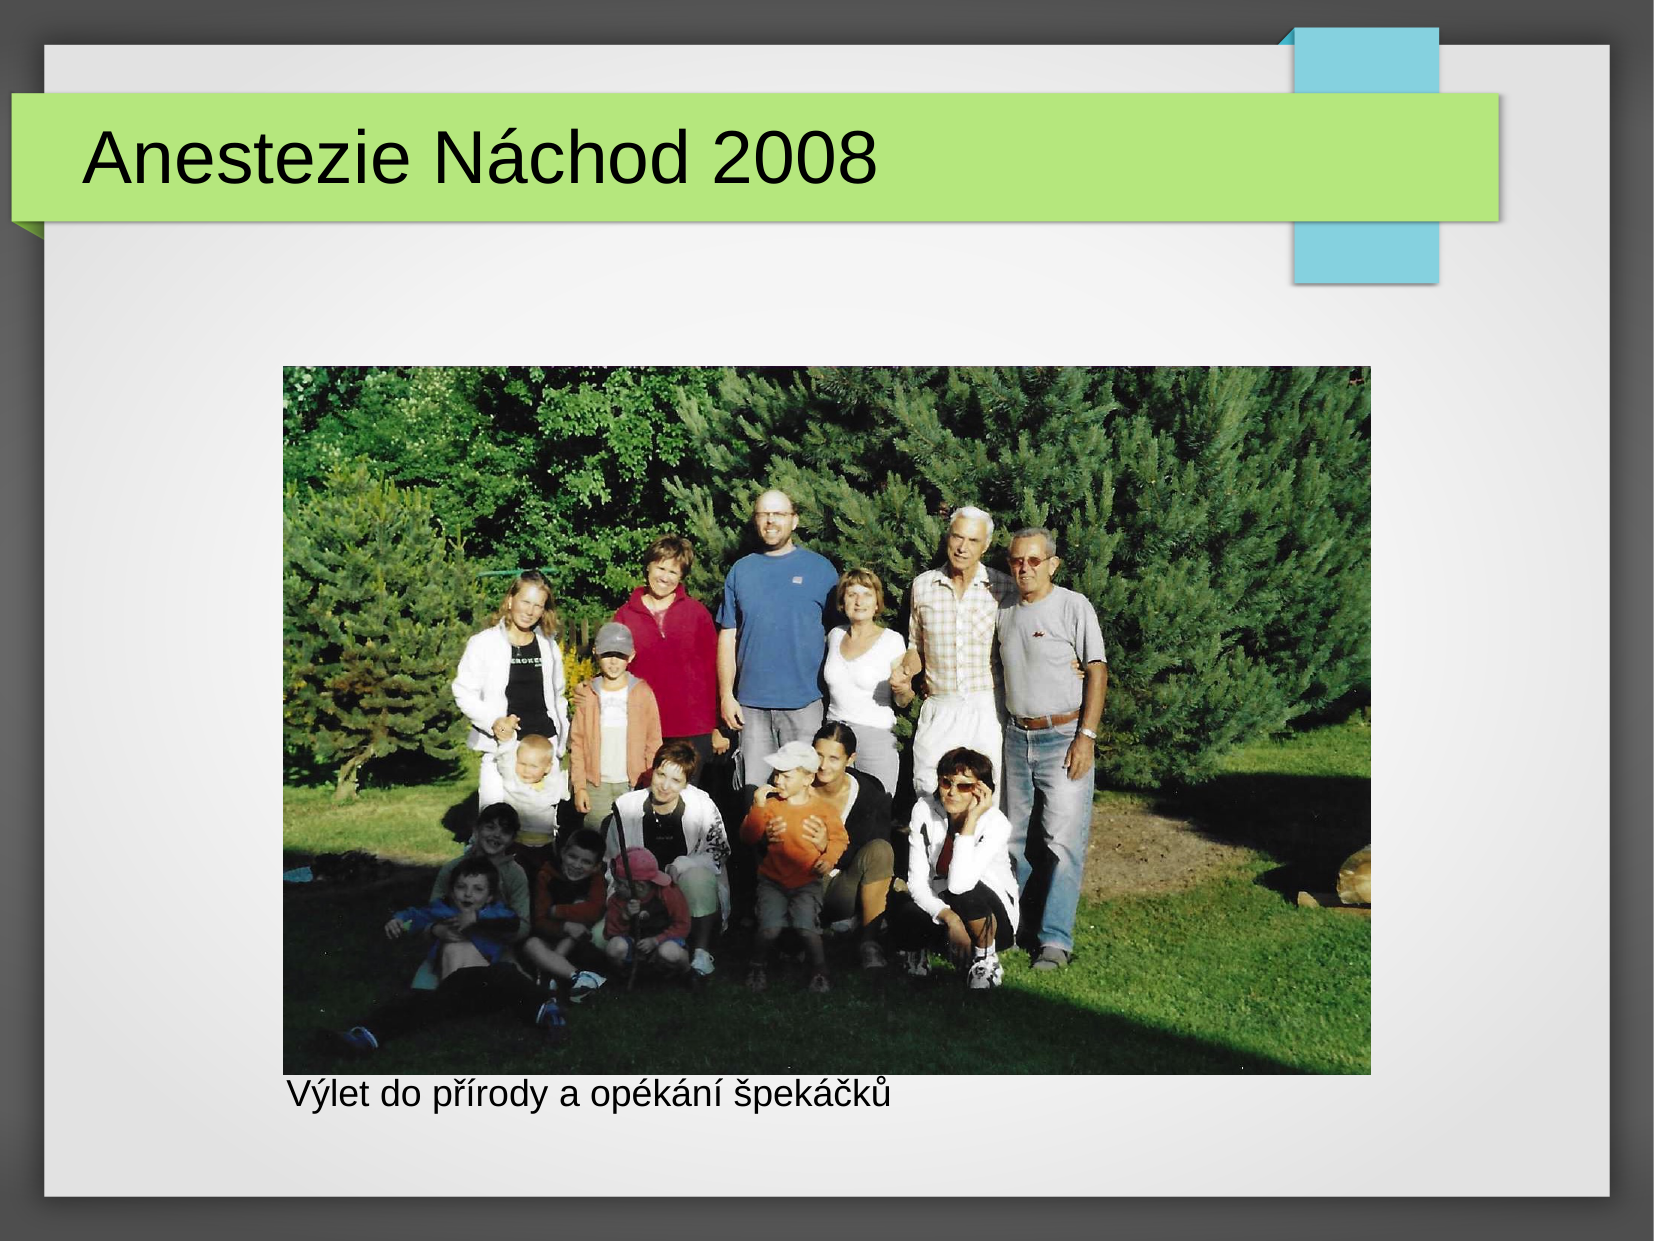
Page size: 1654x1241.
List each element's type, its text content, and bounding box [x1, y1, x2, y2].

picture [283, 366, 1371, 1075]
text_box Výlet do přírody a opékání špekáčků [271, 1065, 1312, 1123]
title Anestezie Náchod 2008 [82, 94, 1264, 213]
